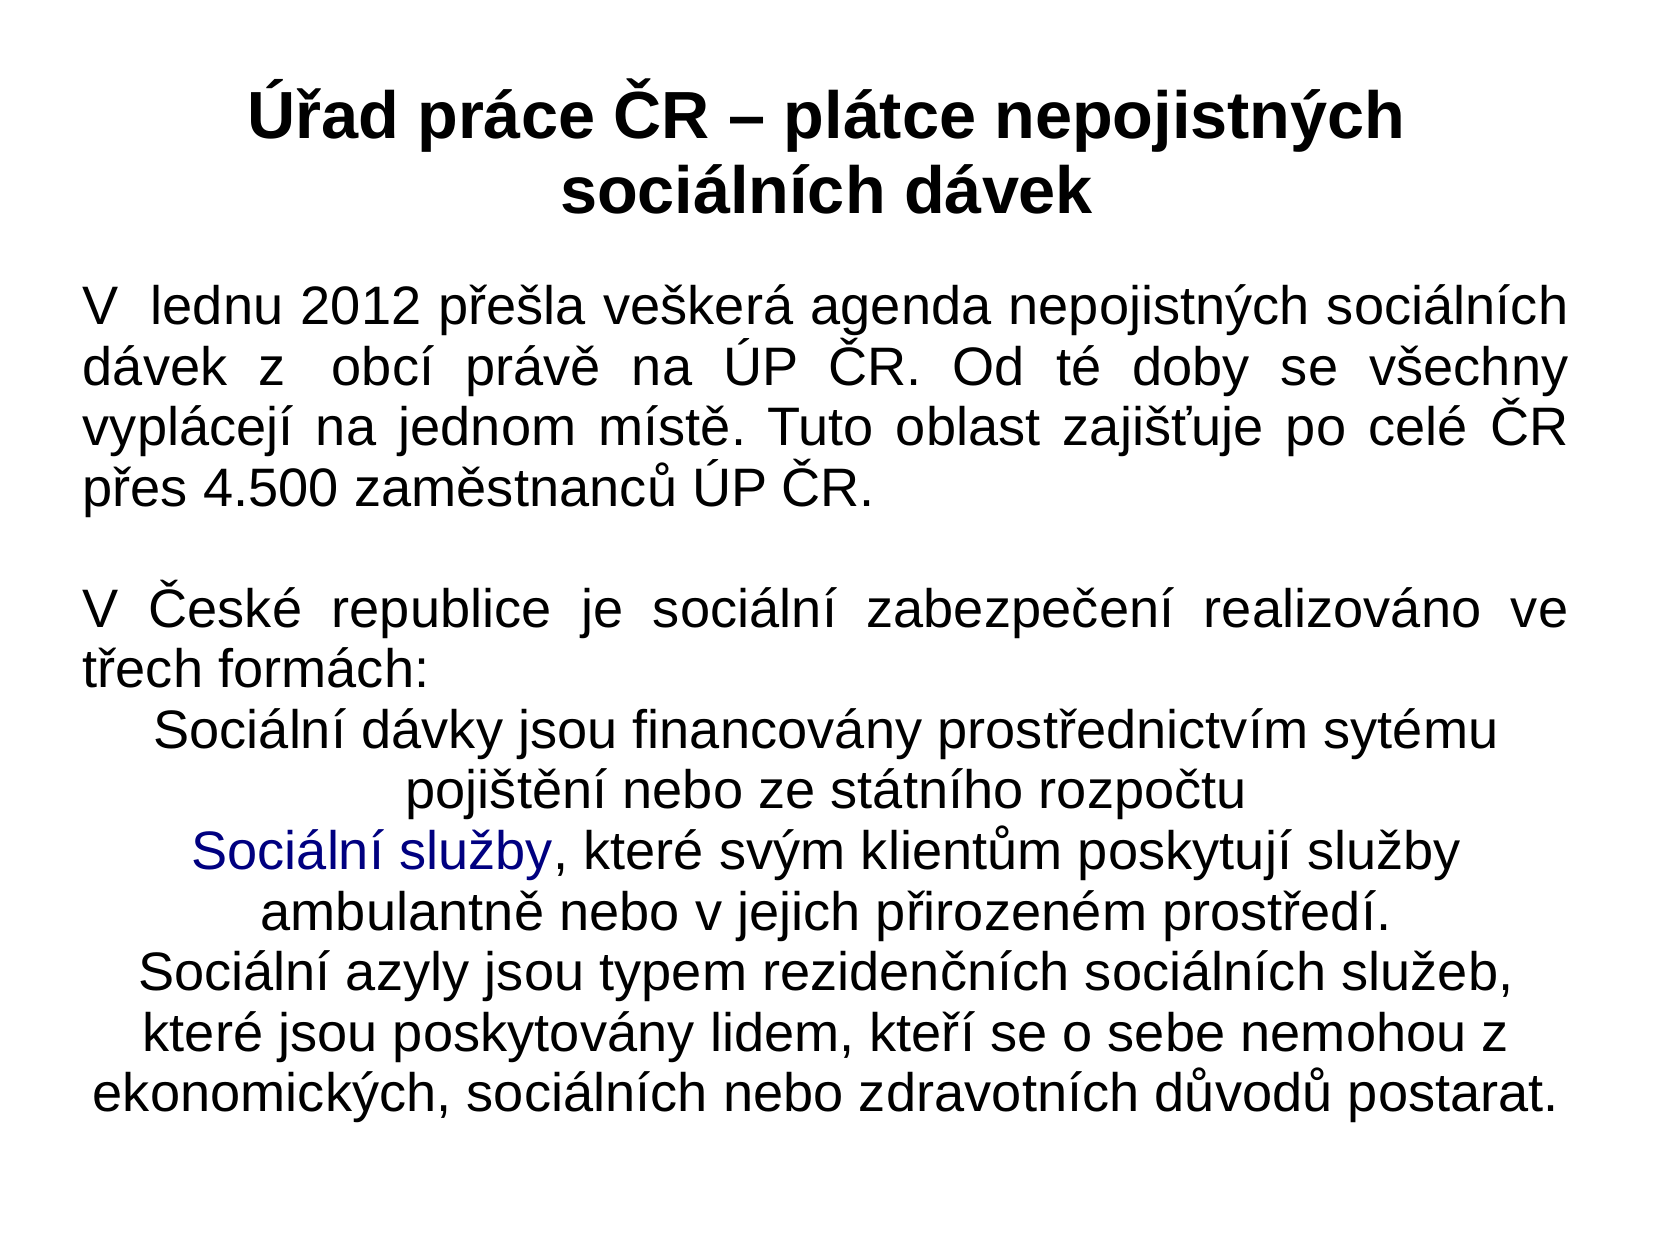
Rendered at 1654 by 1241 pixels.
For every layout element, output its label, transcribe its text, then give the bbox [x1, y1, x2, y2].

title Úřad práce ČR – plátce nepojistných sociálních dávek [82, 49, 1571, 257]
subtitle V lednu 2012 přešla veškerá agenda nepojistných sociálních dávek z obcí právě na ÚP ČR. Od té doby se všechny vyplácejí na jednom místě. Tuto oblast zajišťuje po celé ČR přes 4.500 zaměstnanců ÚP ČR. V České republice je sociální zabezpečení realizováno ve třech formách: Sociální dávky jsou financovány prostřednictvím sytému pojištění nebo ze státního rozpočtu Sociální služby, které svým klientům poskytují služby ambulantně nebo v jejich přirozeném prostředí. Sociální azyly jsou typem rezidenčních sociálních služeb, které jsou poskytovány lidem, kteří se o sebe nemohou z ekonomických, sociálních nebo zdravotních důvodů postarat. [82, 275, 1571, 1124]
